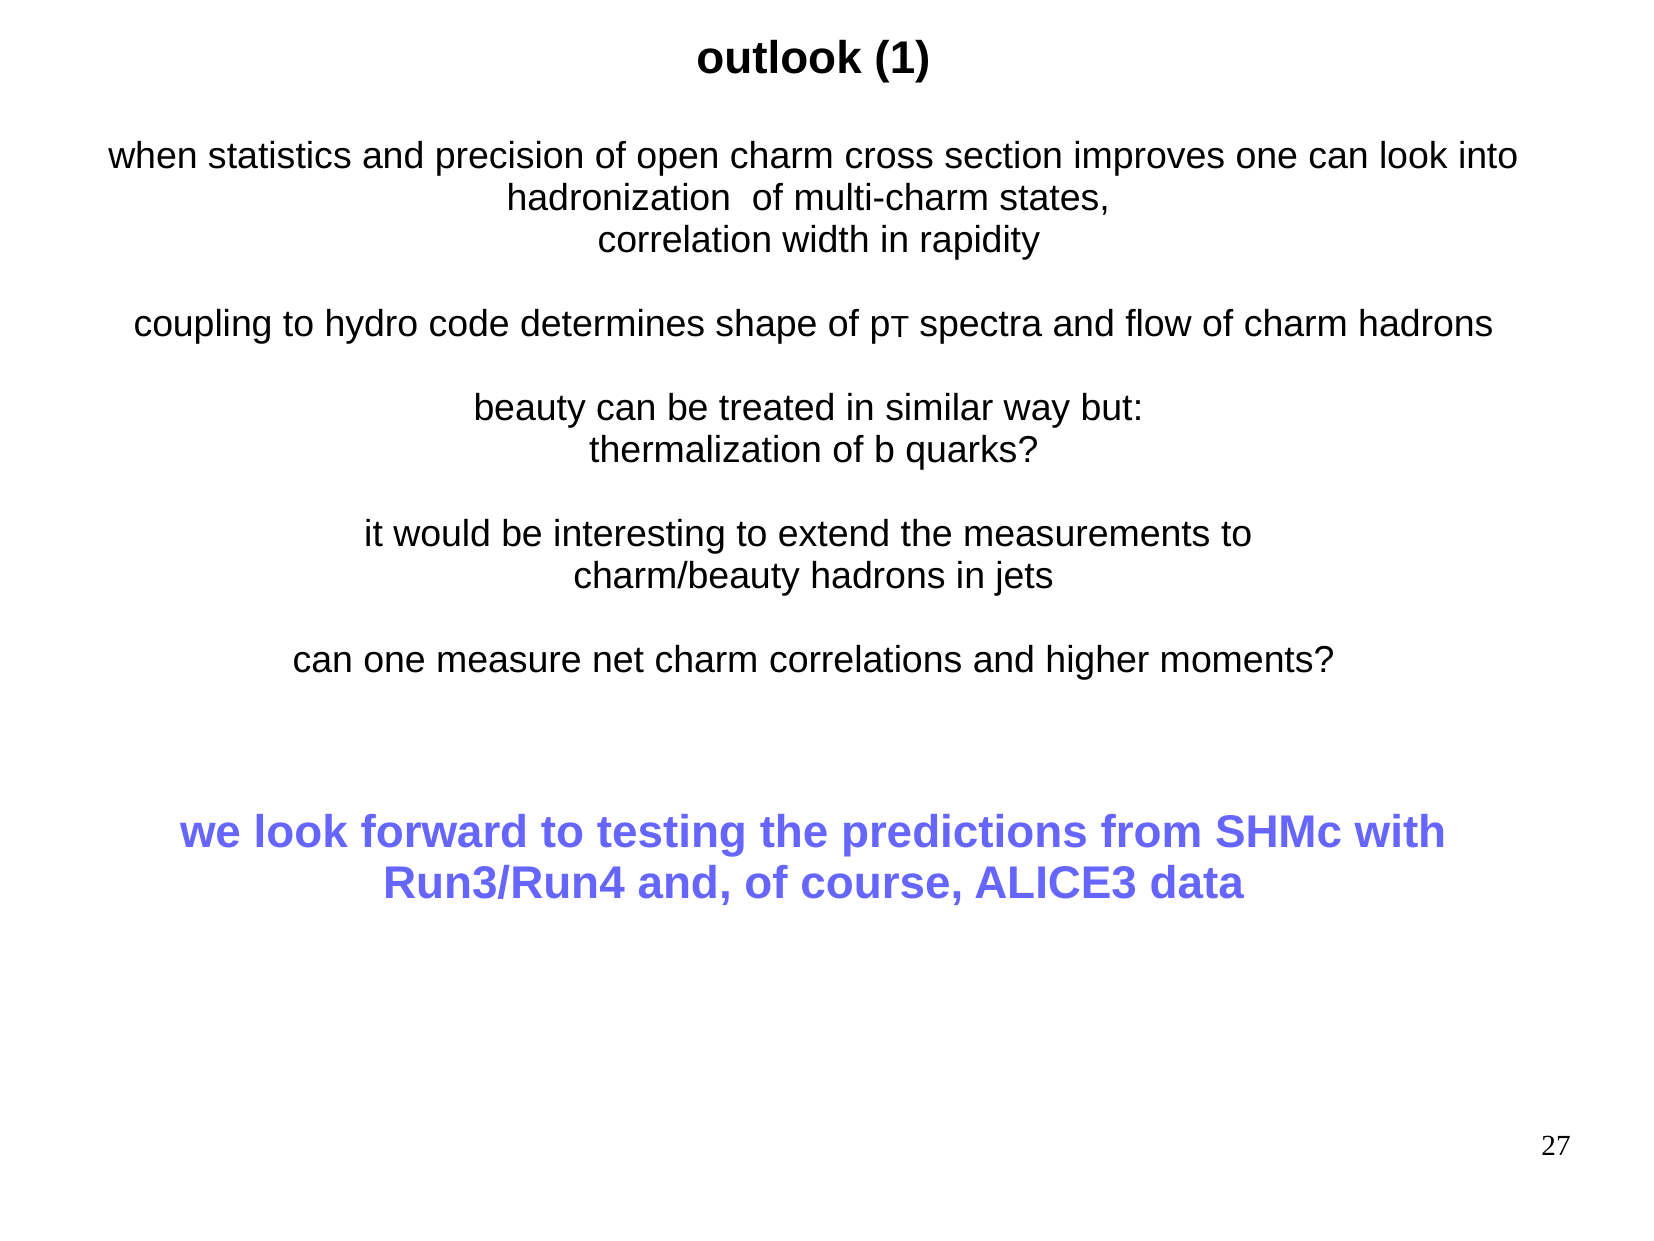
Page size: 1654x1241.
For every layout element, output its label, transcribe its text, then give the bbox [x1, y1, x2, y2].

text_box outlook (1) when statistics and precision of open charm cross section improves one can look into hadronization of multi-charm states, correlation width in rapidity coupling to hydro code determines shape of pT spectra and flow of charm hadrons beauty can be treated in similar way but: thermalization of b quarks? it would be interesting to extend the measurements to charm/beauty hadrons in jets can one measure net charm correlations and higher moments? we look forward to testing the predictions from SHMc with Run3/Run4 and, of course, ALICE3 data [54, 24, 1573, 1221]
